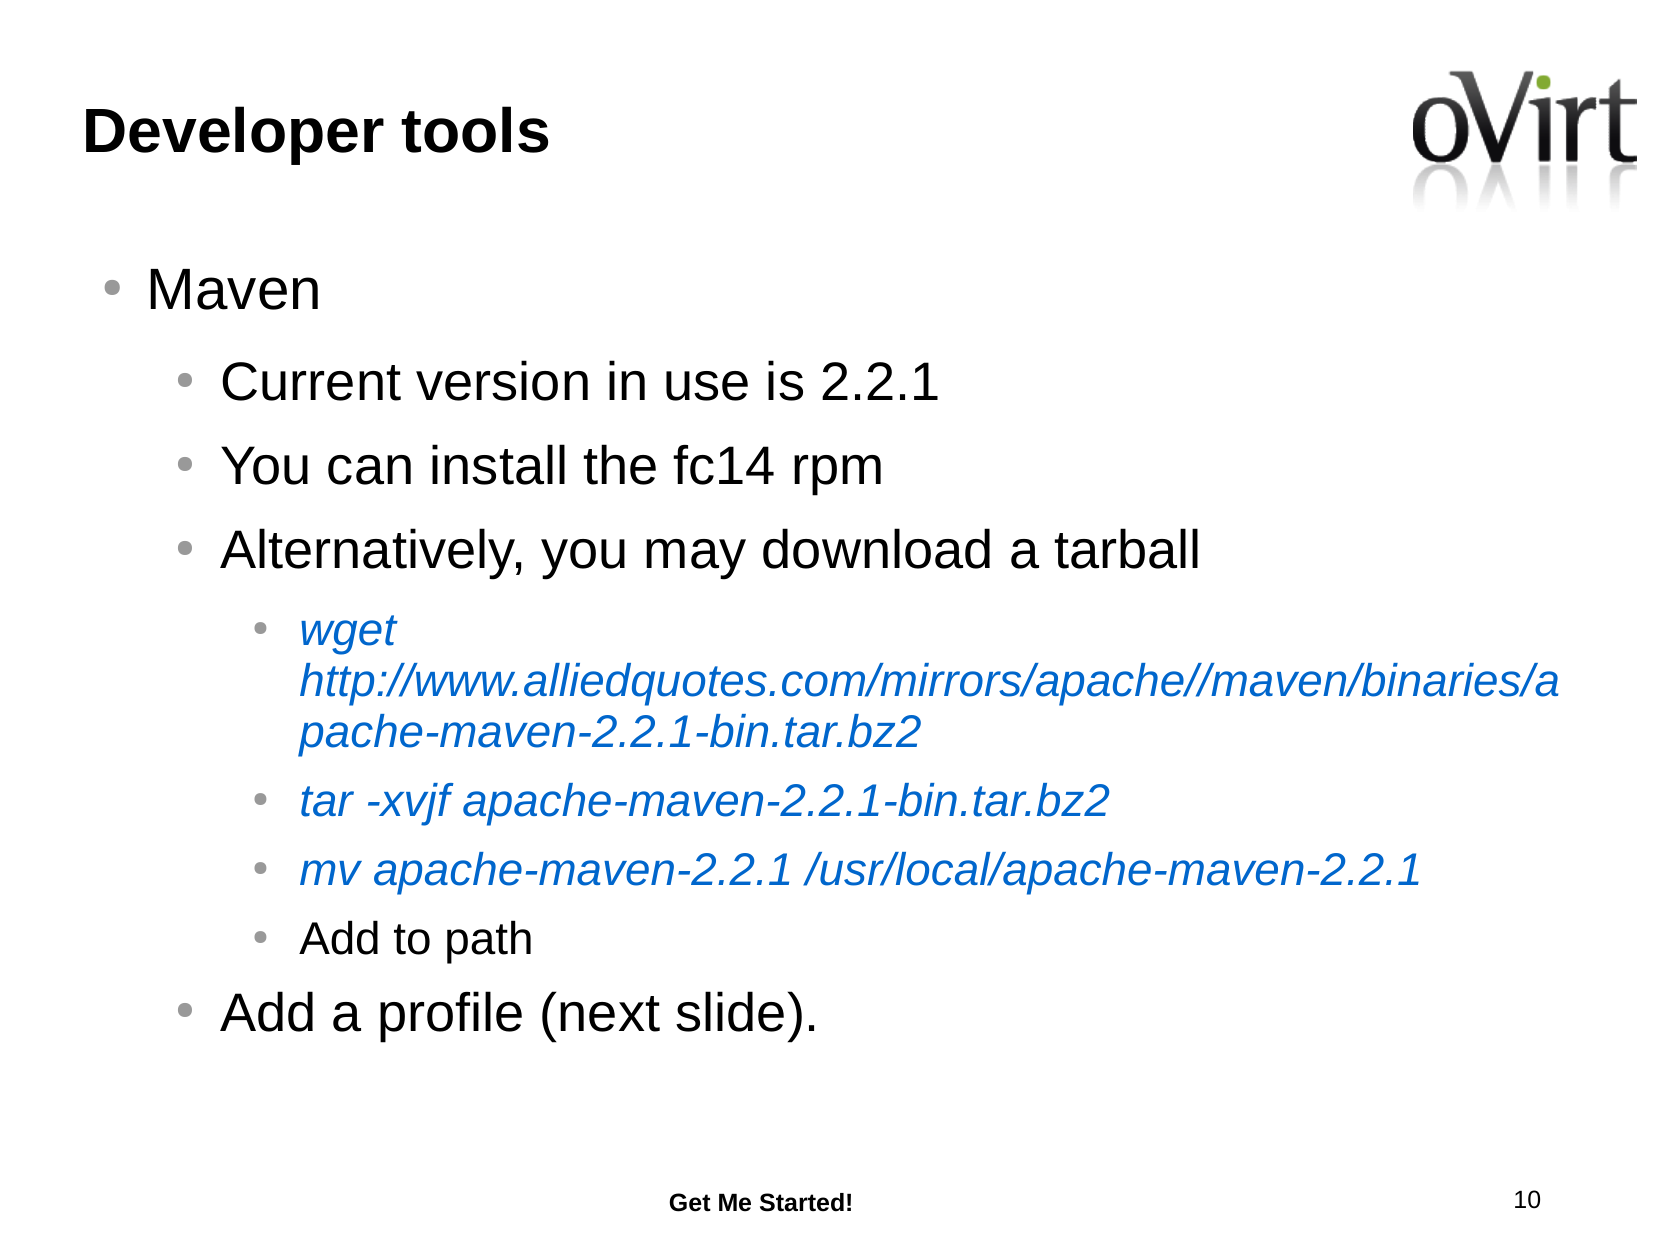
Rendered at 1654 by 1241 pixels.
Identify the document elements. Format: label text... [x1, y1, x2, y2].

picture [1413, 63, 1637, 212]
title Developer tools [82, 37, 1303, 225]
list Maven Current version in use is 2.2.1 You can install the fc14 rpm Alternatively, you may download a tarball wget http://www.alliedquotes.com/mirrors/apache//maven/binaries/apache-maven-2.2.1-bin.tar.bz2 tar -xvjf apache-maven-2.2.1-bin.tar.bz2 mv apache-maven-2.2.1 /usr/local/apache-maven-2.2.1 Add to path Add a profile (next slide). [86, 256, 1576, 1132]
